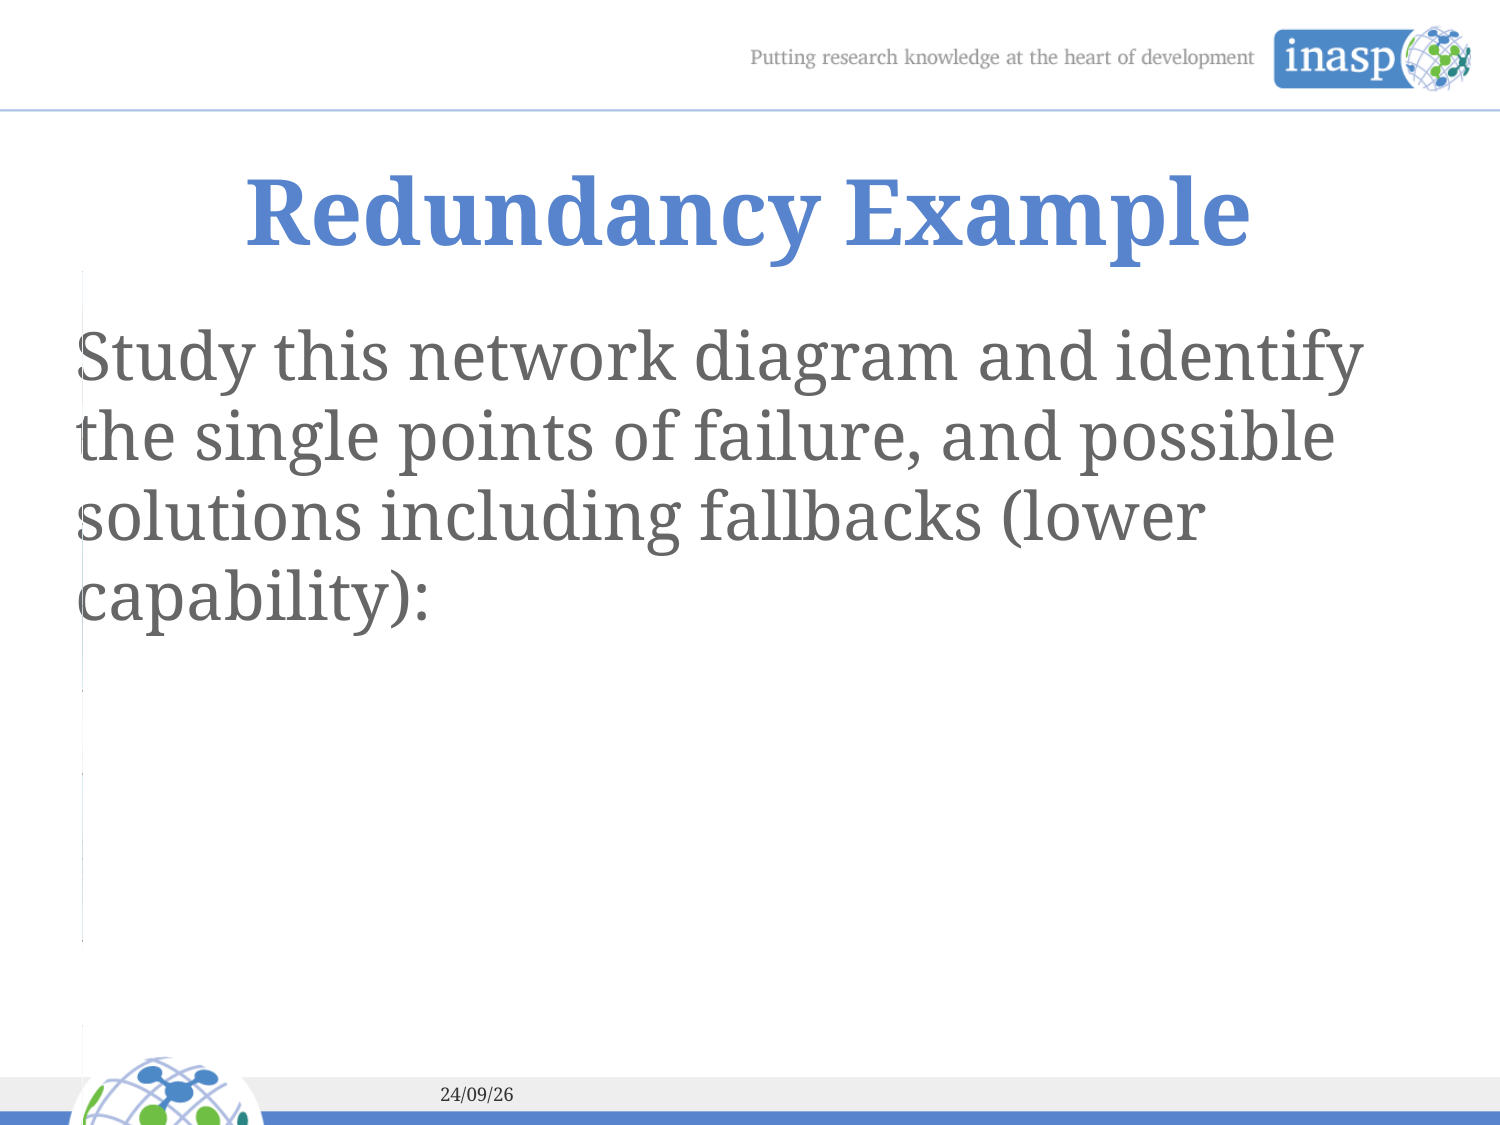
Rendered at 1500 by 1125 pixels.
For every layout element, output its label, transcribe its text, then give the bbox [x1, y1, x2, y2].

list Study this network diagram and identify the single points of failure, and possible solutions including fallbacks (lower capability): [83, 313, 1426, 967]
picture [0, 0, 1500, 1125]
title Redundancy Example [75, 129, 1426, 313]
list Study this network diagram and identify the single points of failure, and possible solutions including fallbacks (lower capability): [75, 313, 82, 967]
